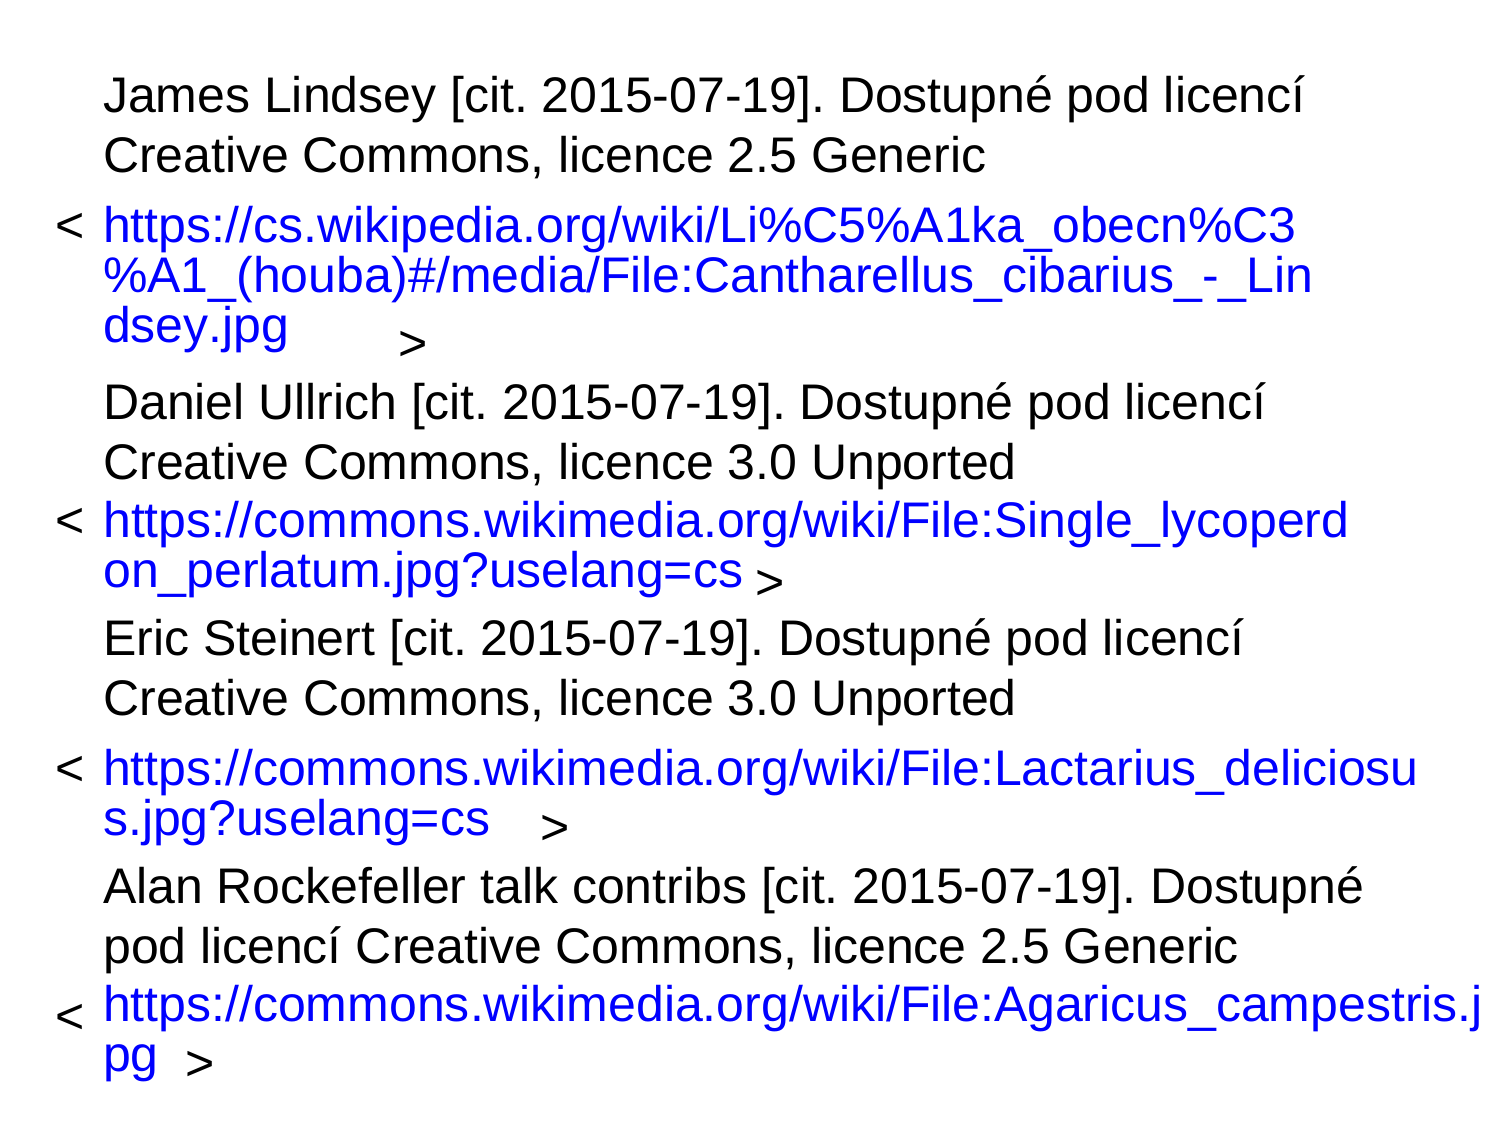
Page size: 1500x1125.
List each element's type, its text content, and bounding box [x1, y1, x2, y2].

text_box Alan Rockefeller talk contribs [cit. 2015-07-19]. Dostupné pod licencí Creative Commons, licence 2.5 Generic [88, 846, 1394, 964]
text_box > [383, 302, 443, 379]
text_box < [41, 976, 101, 1052]
text_box Daniel Ullrich [cit. 2015-07-19]. Dostupné pod licencí Creative Commons, licence 3.0 Unported [88, 361, 1282, 479]
text_box James Lindsey [cit. 2015-07-19]. Dostupné pod licencí Creative Commons, licence 2.5 Generic [88, 54, 1322, 184]
text_box > [741, 542, 801, 618]
text_box < [41, 727, 101, 804]
text_box https://commons.wikimedia.org/wiki/File:Lactarius_deliciosus.jpg?uselang=cs [101, 727, 1436, 804]
text_box https://commons.wikimedia.org/wiki/File:Single_lycoperdon_perlatum.jpg?uselang=cs [88, 479, 1377, 616]
text_box https://cs.wikipedia.org/wiki/Li%C5%A1ka_obecn%C3%A1_(houba)#/media/File:Cantharellus_cibarius_-_Lindsey.jpg [101, 184, 1353, 260]
text_box Eric Steinert [cit. 2015-07-19]. Dostupné pod licencí Creative Commons, licence 3.0 Unported [88, 597, 1261, 727]
text_box < [41, 479, 101, 556]
text_box < [41, 184, 101, 261]
text_box > [525, 786, 585, 863]
text_box https://commons.wikimedia.org/wiki/File:Agaricus_campestris.jpg [88, 964, 1500, 1040]
text_box > [171, 1023, 230, 1099]
